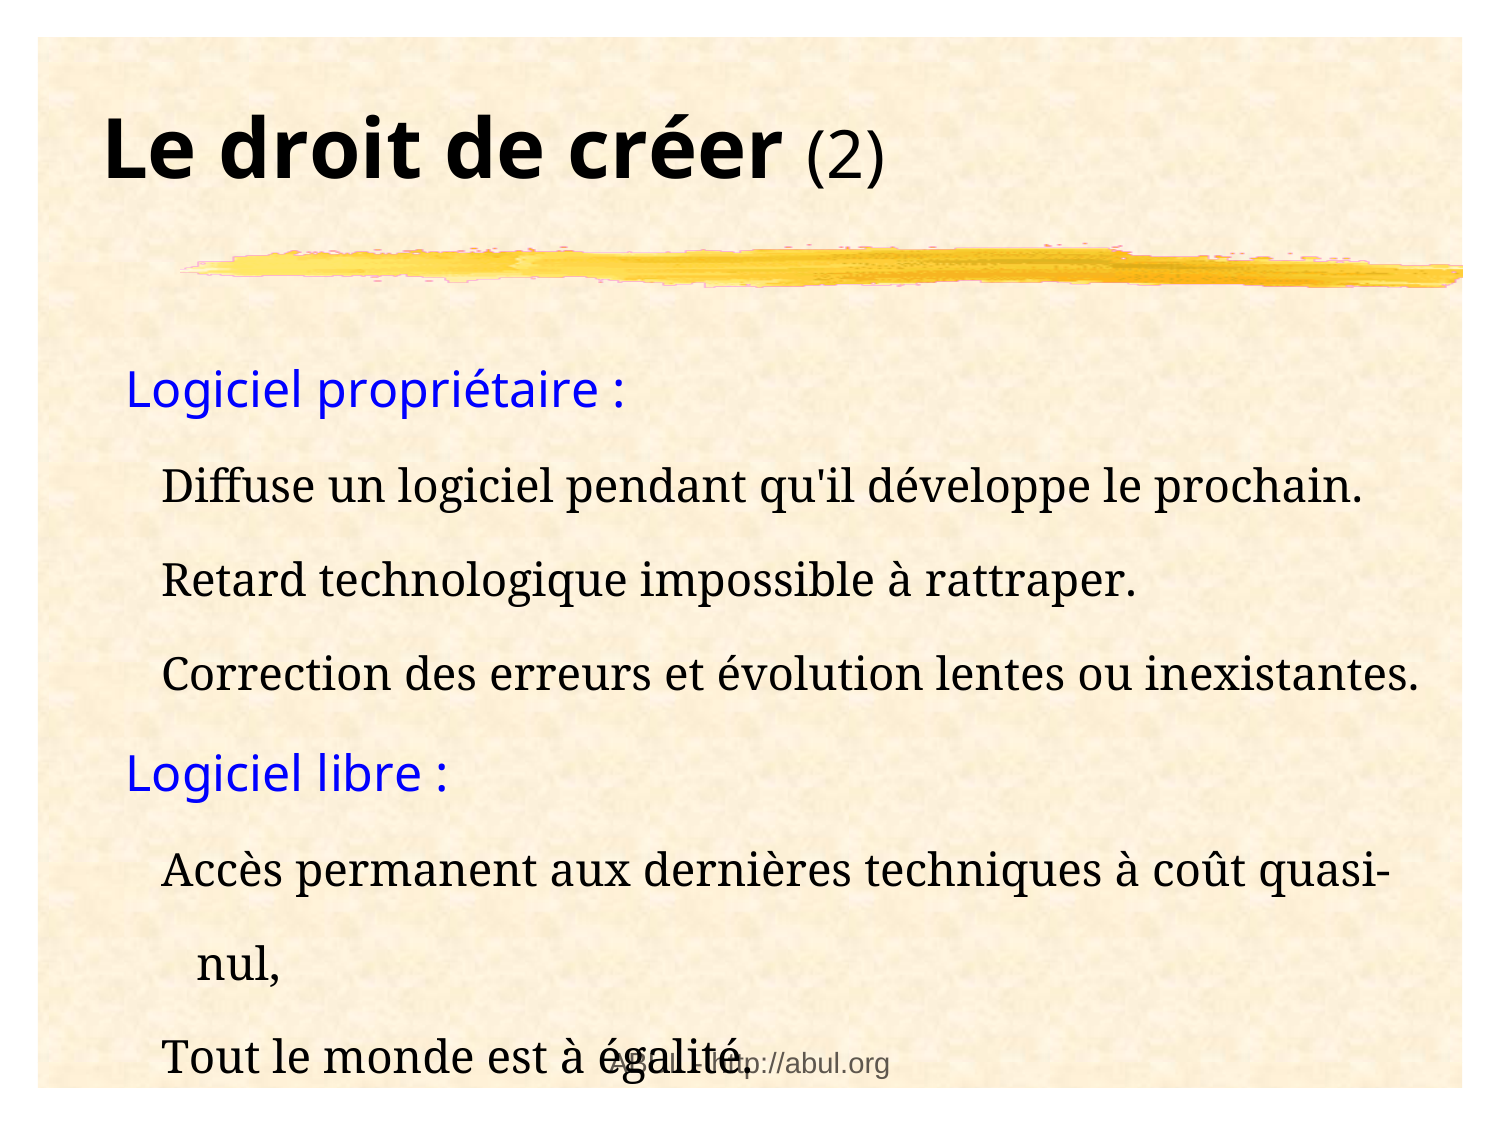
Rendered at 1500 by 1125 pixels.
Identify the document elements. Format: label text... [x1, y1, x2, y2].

title Le droit de créer (2) [101, 39, 1312, 253]
text_box Logiciel propriétaire : Diffuse un logiciel pendant qu'il développe le prochain. Retard technologique impossible à rattraper. Correction des erreurs et évolution lentes ou inexistantes. Logiciel libre : Accès permanent aux dernières techniques à coût quasi-nul, Tout le monde est à égalité. Cycle de développement très rapide. Réutilisation intensive du code et des méthodes [125, 319, 1451, 1054]
picture [37, 37, 1463, 1088]
